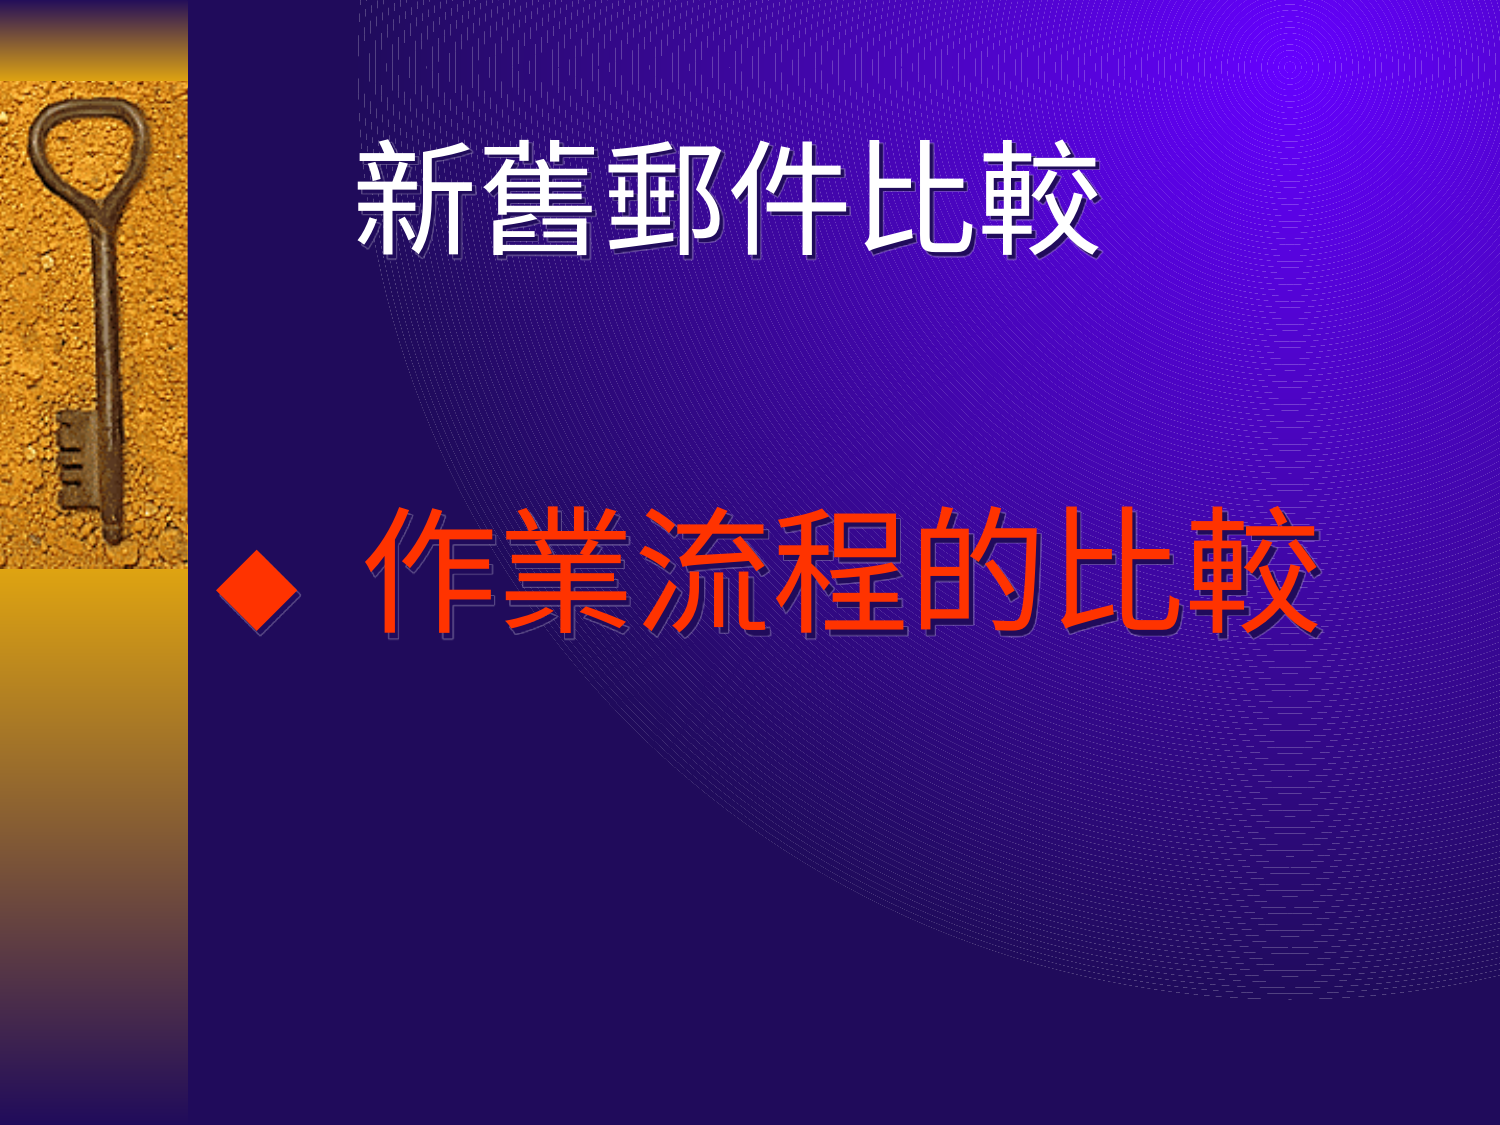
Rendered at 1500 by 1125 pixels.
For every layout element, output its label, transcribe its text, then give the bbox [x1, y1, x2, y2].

text_box 新舊郵件比較 ◆ 作業流程的比較 [200, 112, 1463, 829]
